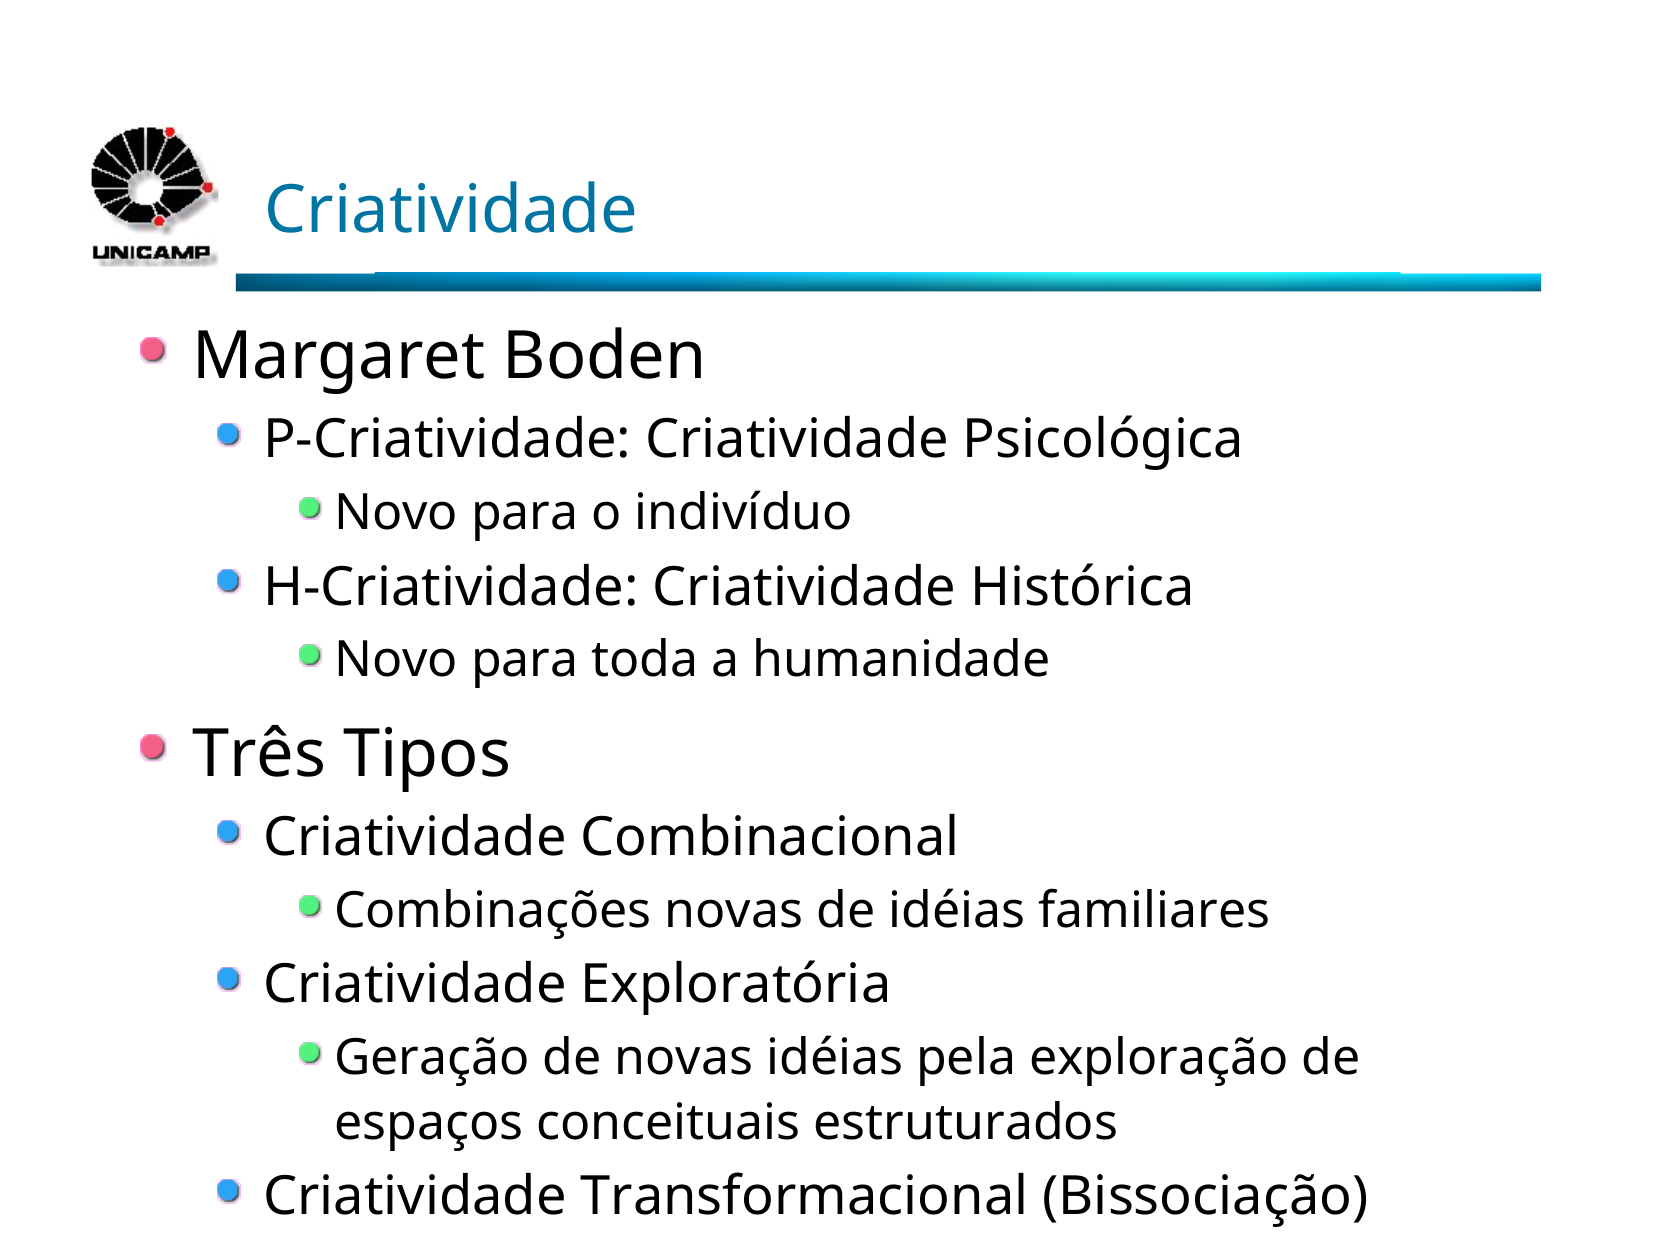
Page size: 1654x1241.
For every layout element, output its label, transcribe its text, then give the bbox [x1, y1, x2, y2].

picture [216, 1198, 242, 1205]
picture [125, 272, 1654, 295]
list Margaret Boden P-Criatividade: Criatividade Psicológica Novo para o indivíduo H-Criatividade: Criatividade Histórica Novo para toda a humanidade Três Tipos Criatividade Combinacional Combinações novas de idéias familiares Criatividade Exploratória Geração de novas idéias pela exploração de espaços conceituais estruturados Criatividade Transformacional (Bissociação) Transformação de alguma dimensão desse espaço [121, 309, 1534, 1198]
title Criatividade [264, 57, 1534, 250]
